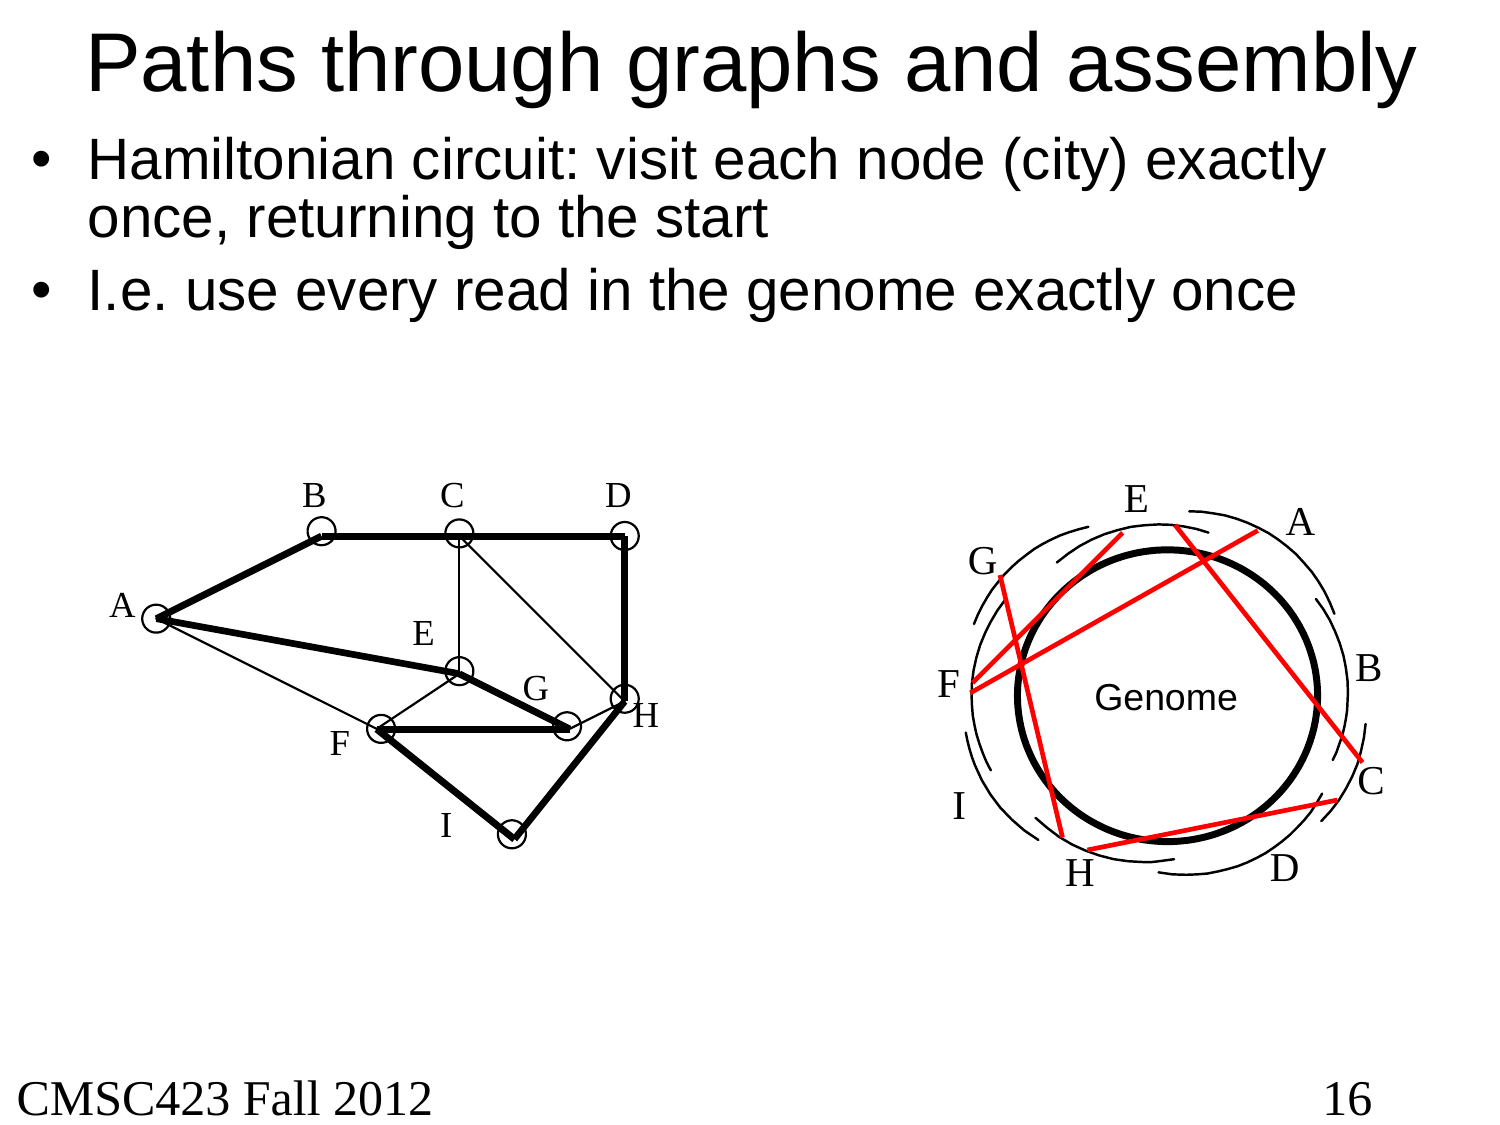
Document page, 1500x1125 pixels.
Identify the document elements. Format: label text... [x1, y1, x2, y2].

chart [87, 462, 694, 876]
title Paths through graphs and assembly [19, 2, 1485, 123]
text_box Genome [1079, 664, 1253, 726]
chart [912, 462, 1426, 929]
list Hamiltonian circuit: visit each node (city) exactly once, returning to the start I.e. use every read in the genome exactly once [16, 124, 1485, 1087]
